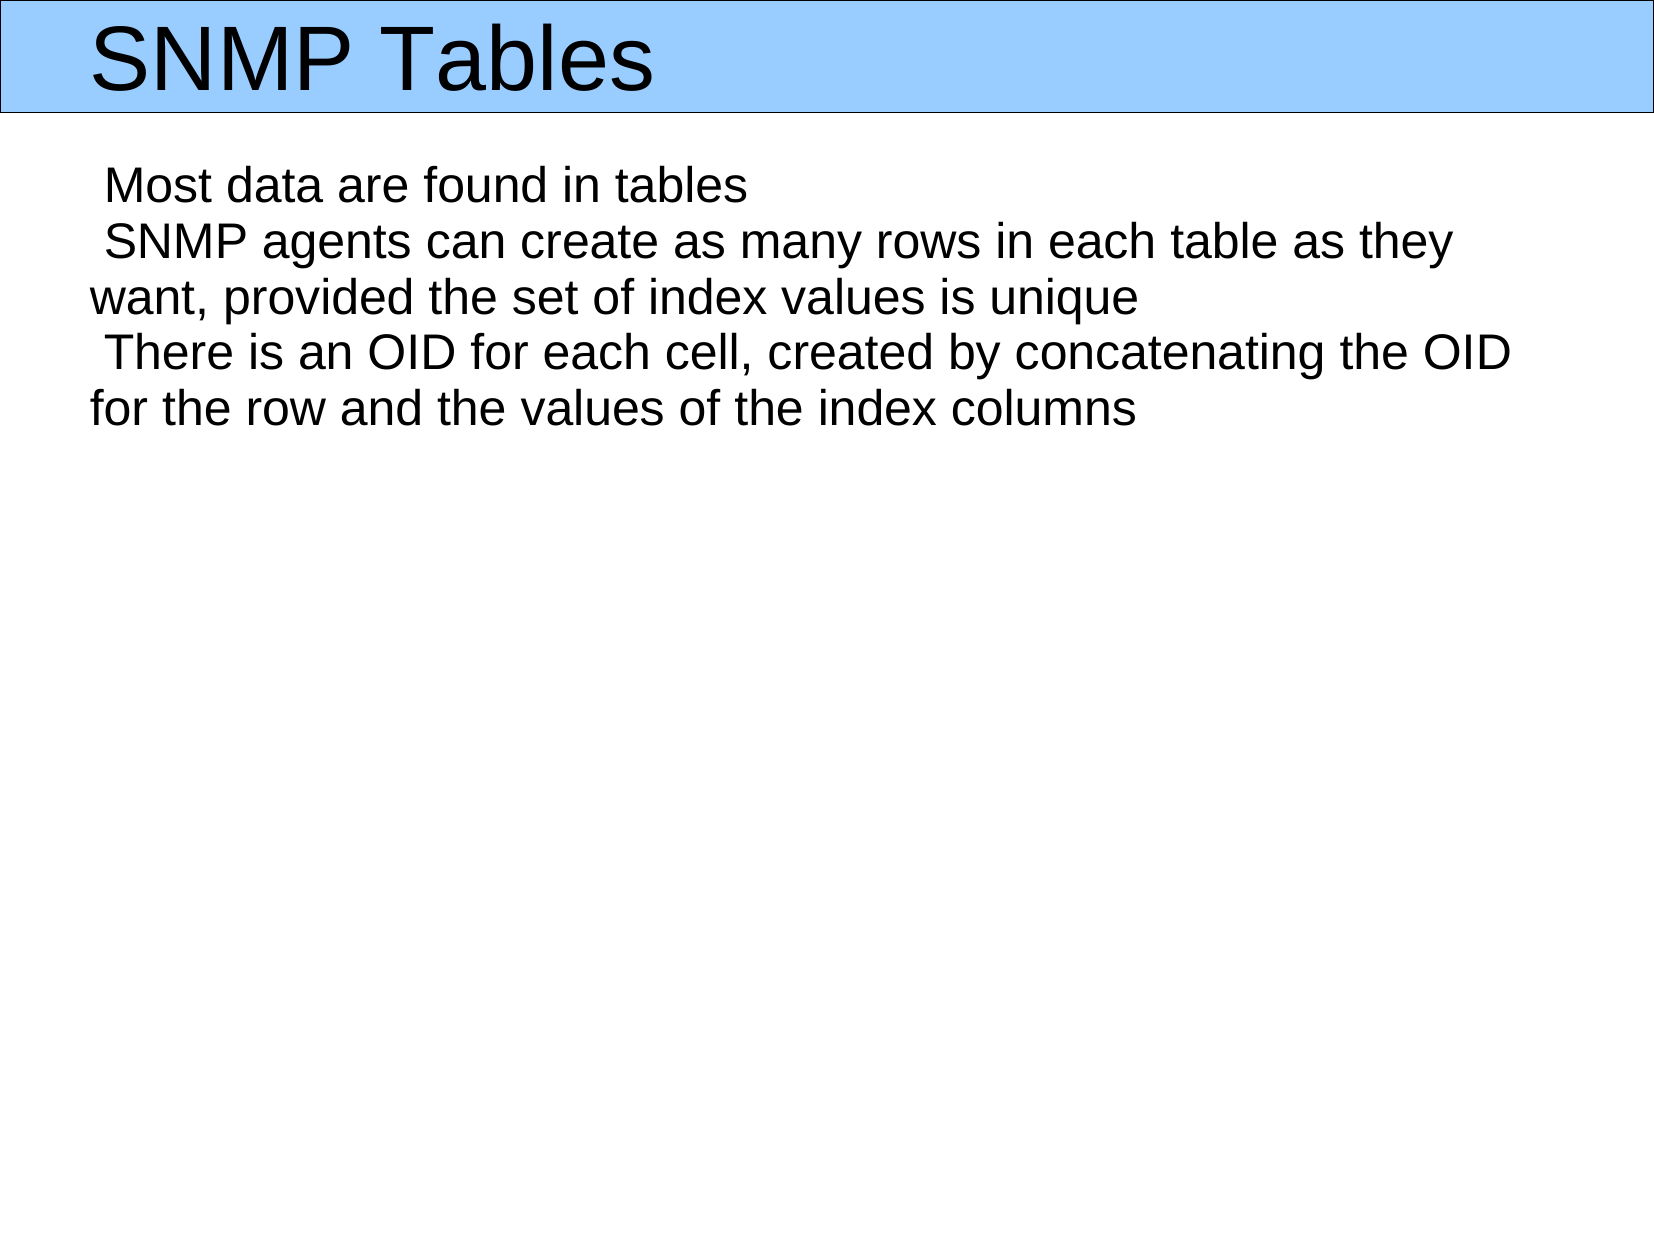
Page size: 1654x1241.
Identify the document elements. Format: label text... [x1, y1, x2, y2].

text_box [1276, 0, 1654, 113]
text_box [0, 0, 75, 113]
text_box SNMP Tables [75, 0, 1276, 129]
text_box Most data are found in tables SNMP agents can create as many rows in each table as they want, provided the set of index values is unique There is an OID for each cell, created by concatenating the OID for the row and the values of the index columns [75, 150, 1576, 475]
